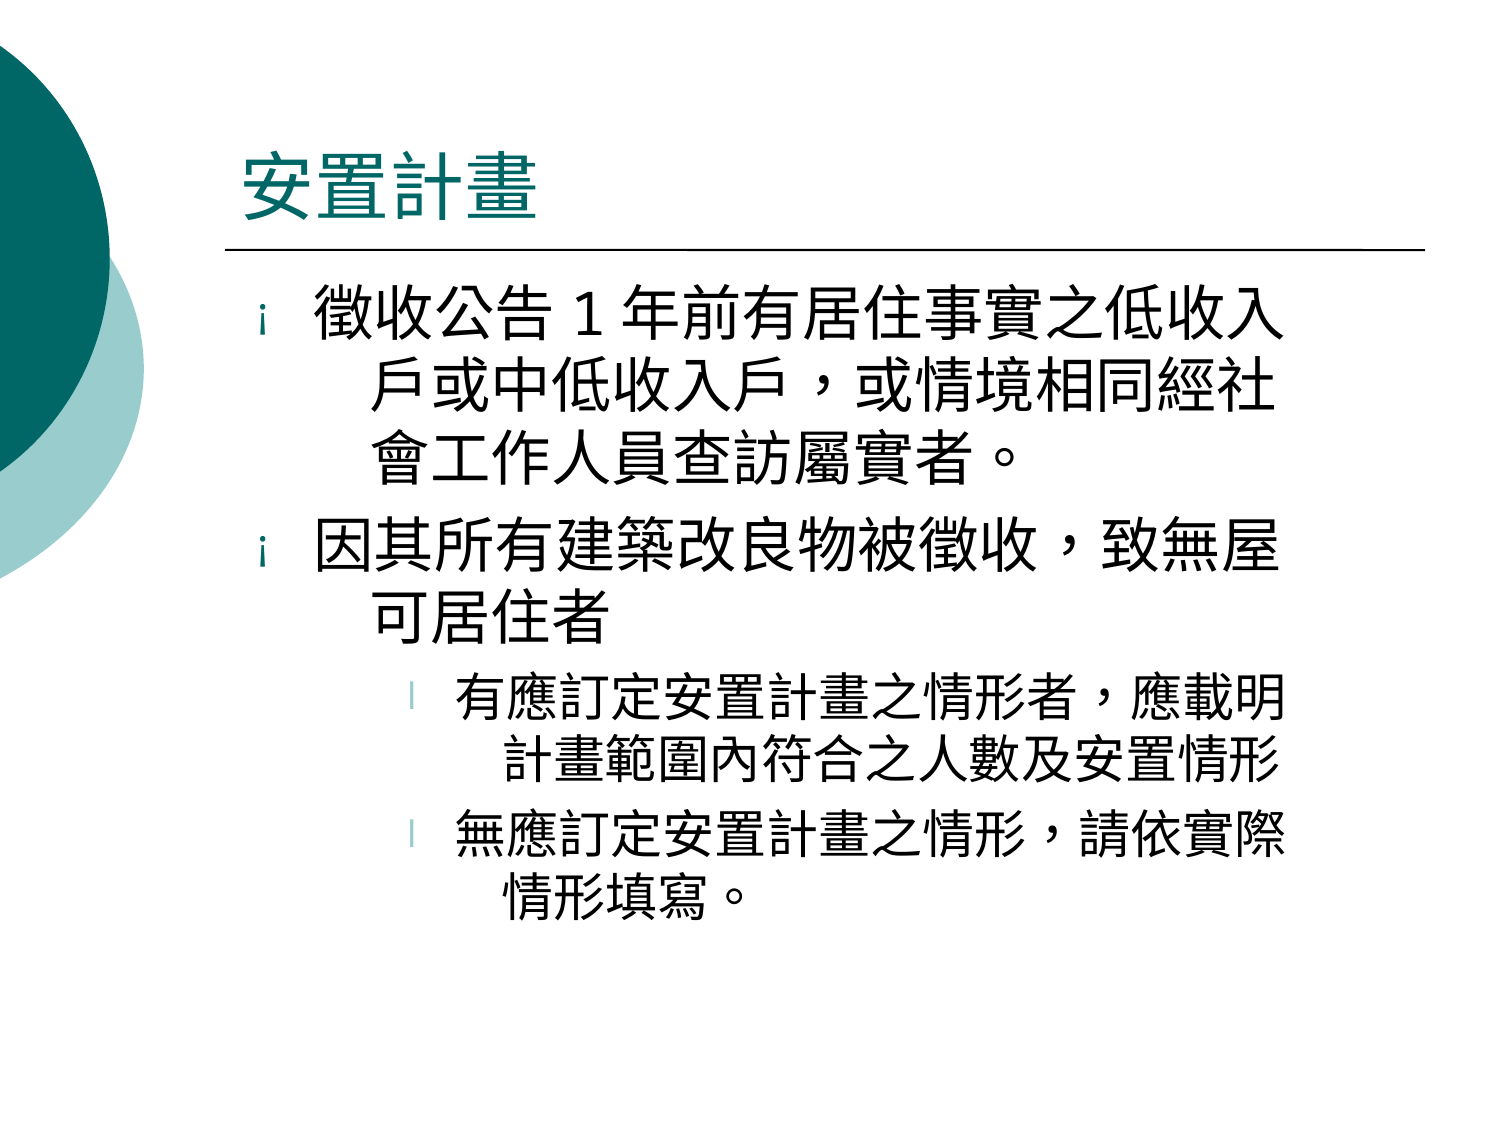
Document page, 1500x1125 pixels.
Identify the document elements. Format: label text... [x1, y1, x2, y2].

list 徵收公告1年前有居住事實之低收入戶或中低收入戶，或情境相同經社會工作人員查訪屬實者。 因其所有建築改良物被徵收，致無屋可居住者 有應訂定安置計畫之情形者，應載明計畫範圍內符合之人數及安置情形 無應訂定安置計畫之情形，請依實際情形填寫。 [242, 267, 1306, 1047]
title 安置計畫 [224, 49, 1425, 237]
